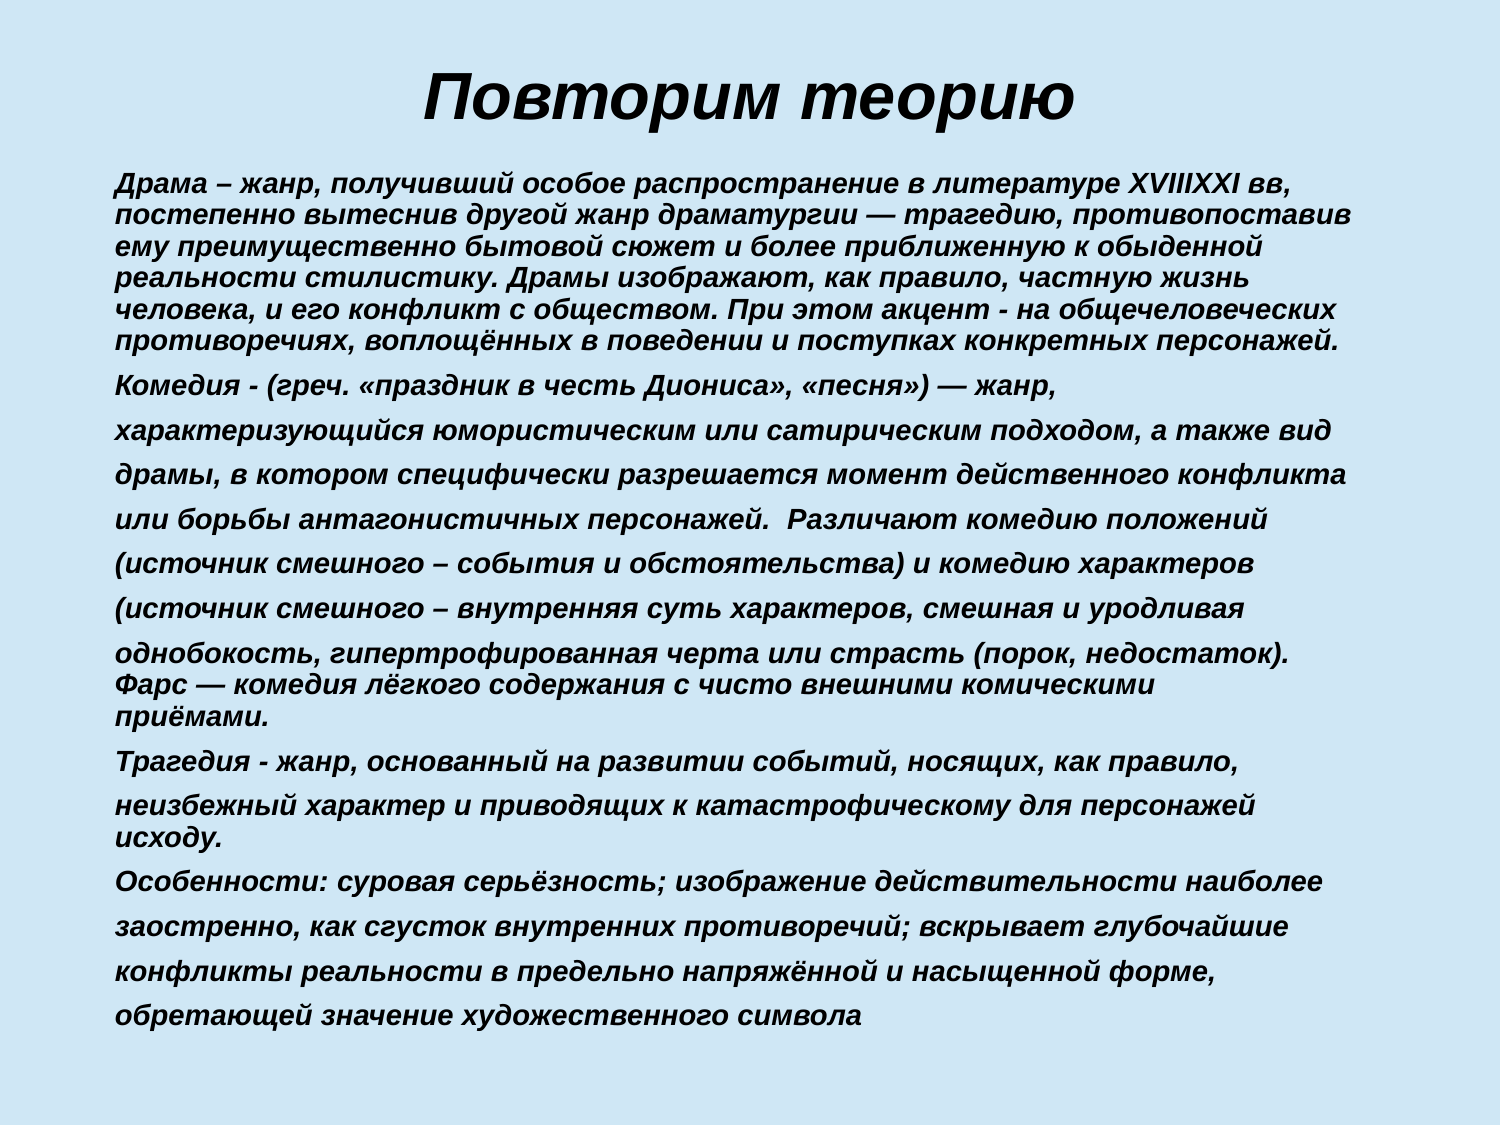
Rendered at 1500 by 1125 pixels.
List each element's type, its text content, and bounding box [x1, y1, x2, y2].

title Повторим теорию [75, 45, 1425, 149]
list Драма – жанр, получивший особое распространение в литературе XVIIIXXI вв, постепенно вытеснив другой жанр драматургии — трагедию, противопоставив ему преимущественно бытовой сюжет и более приближенную к обыденной реальности стилистику. Драмы изображают, как правило, частную жизнь человека, и его конфликт с обществом. При этом акцент - на общечеловеческих противоречиях, воплощённых в поведении и поступках конкретных персонажей. Комедия - (греч. «праздник в честь Диониса», «песня») — жанр, характеризующийся юмористическим или сатирическим подходом, а также вид драмы, в котором специфически разрешается момент действенного конфликта или борьбы антагонистичных персонажей. Различают комедию положений (источник смешного – события и обстоятельства) и комедию характеров (источник смешного – внутренняя суть характеров, смешная и уродливая однобокость, гипертрофированная черта или страсть (порок, недостаток). Фарс — комедия лёгкого содержания с чисто внешними комическими приёмами. Трагедия - жанр, основанный на развитии событий, носящих, как правило, неизбежный характер и приводящих к катастрофическому для персонажей исходу. Особенности: суровая серьёзность; изображение действительности наиболее заостренно, как сгусток внутренних противоречий; вскрывает глубочайшие конфликты реальности в предельно напряжённой и насыщенной форме, обретающей значение художественного символа [100, 160, 1388, 1005]
